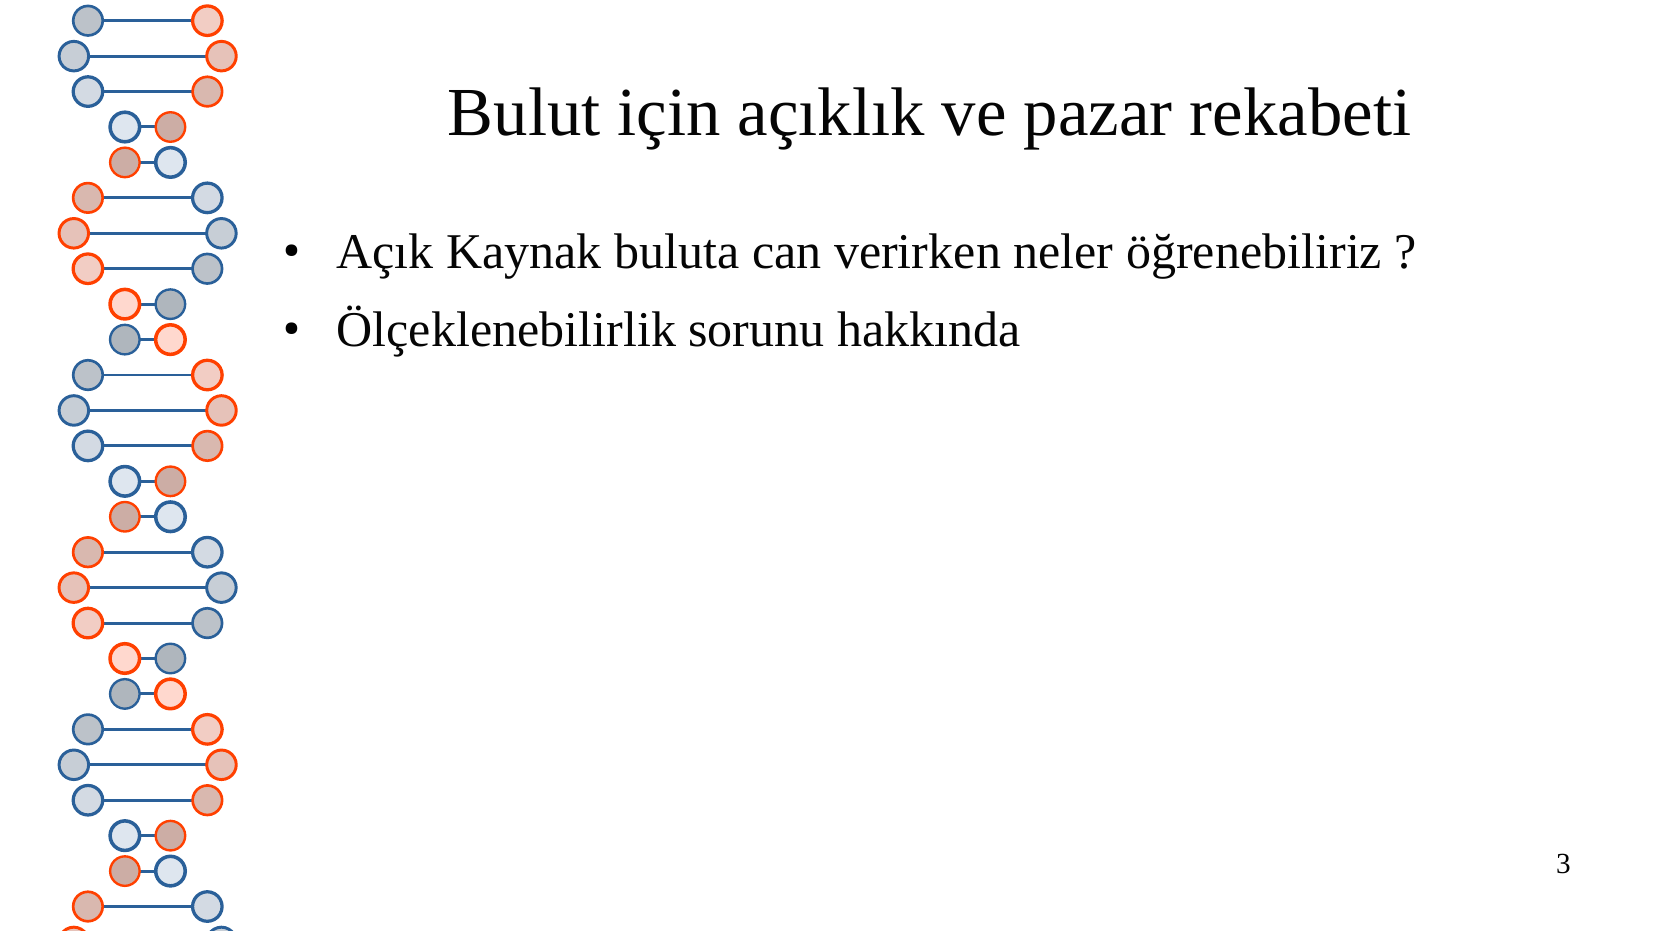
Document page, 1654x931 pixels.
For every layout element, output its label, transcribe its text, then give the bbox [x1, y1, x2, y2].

title Bulut için açıklık ve pazar rekabeti [265, 35, 1595, 189]
list Açık Kaynak buluta can verirken neler öğrenebiliriz ? Ölçeklenebilirlik sorunu hakkında [265, 224, 1595, 764]
